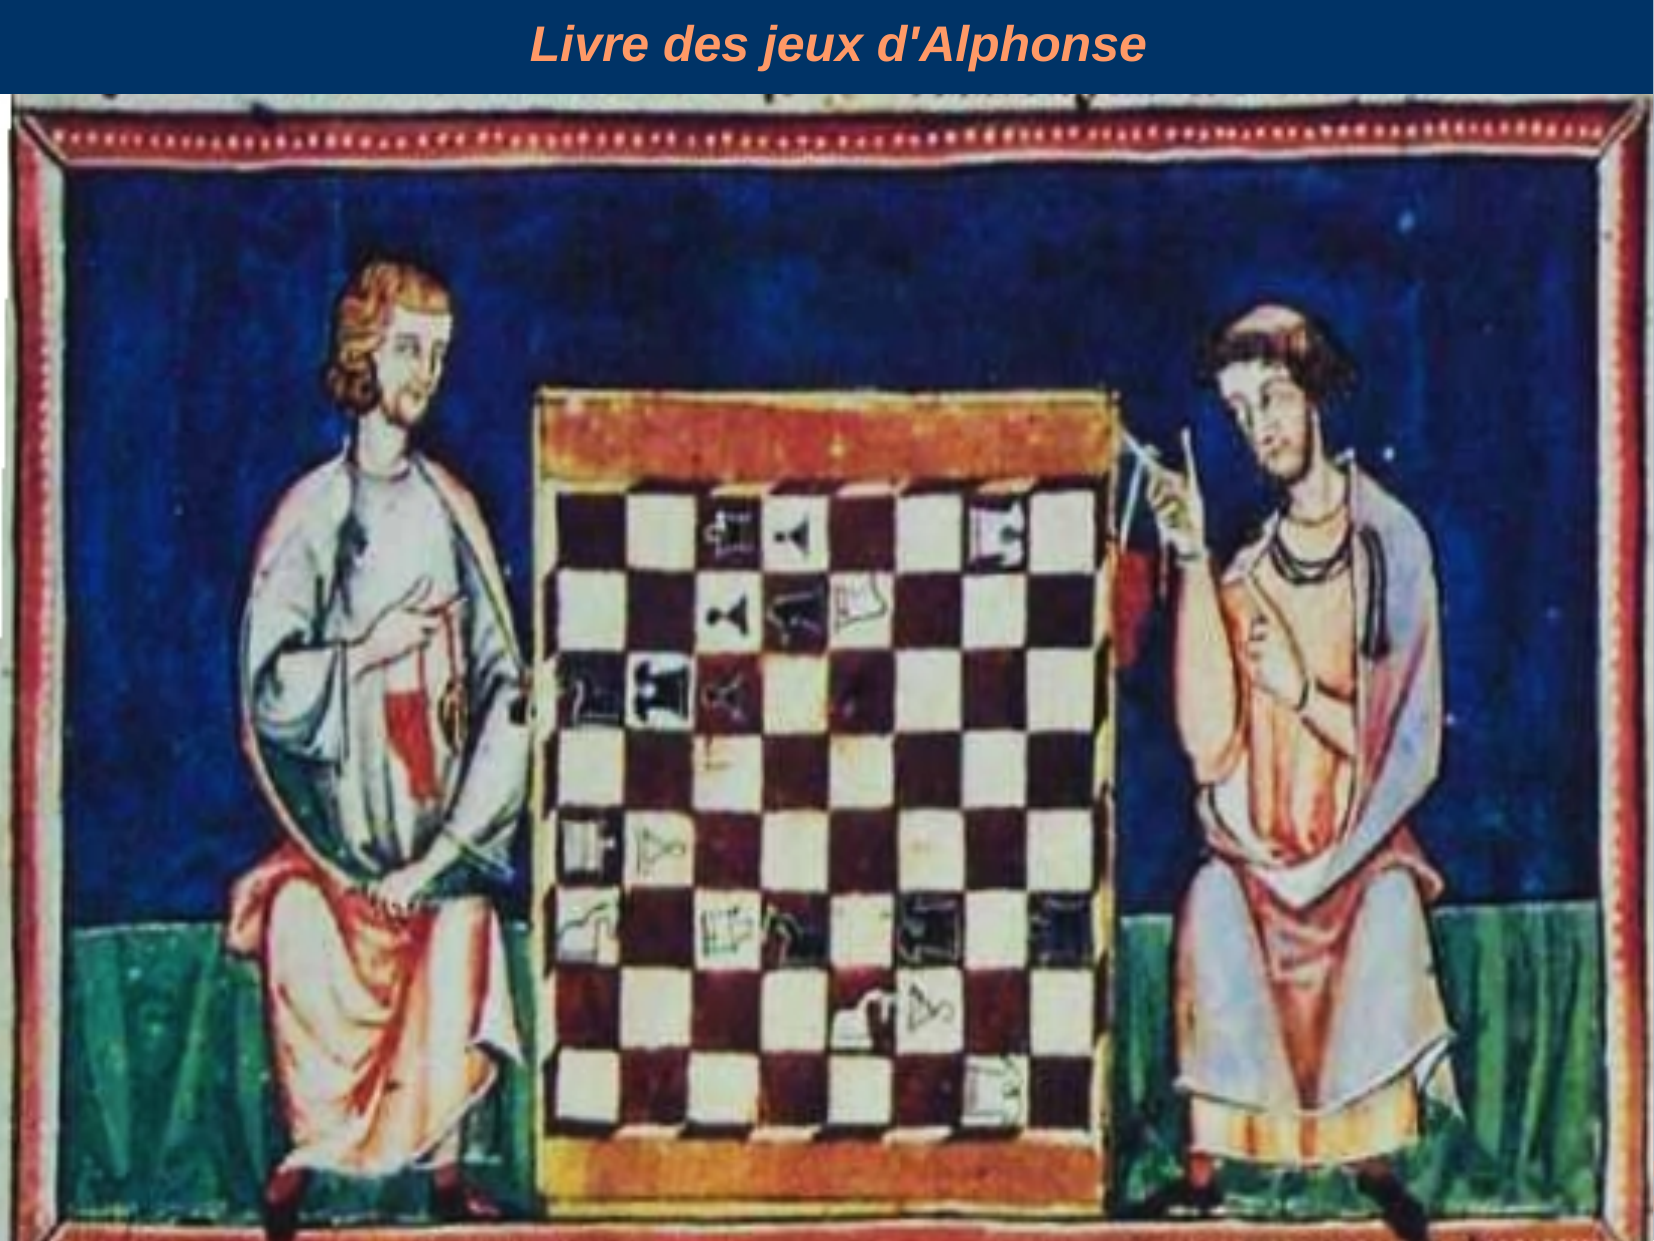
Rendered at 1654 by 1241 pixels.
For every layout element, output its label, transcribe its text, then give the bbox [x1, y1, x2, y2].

title Livre des jeux d'Alphonse [94, 0, 1583, 94]
picture [0, 94, 1654, 1241]
